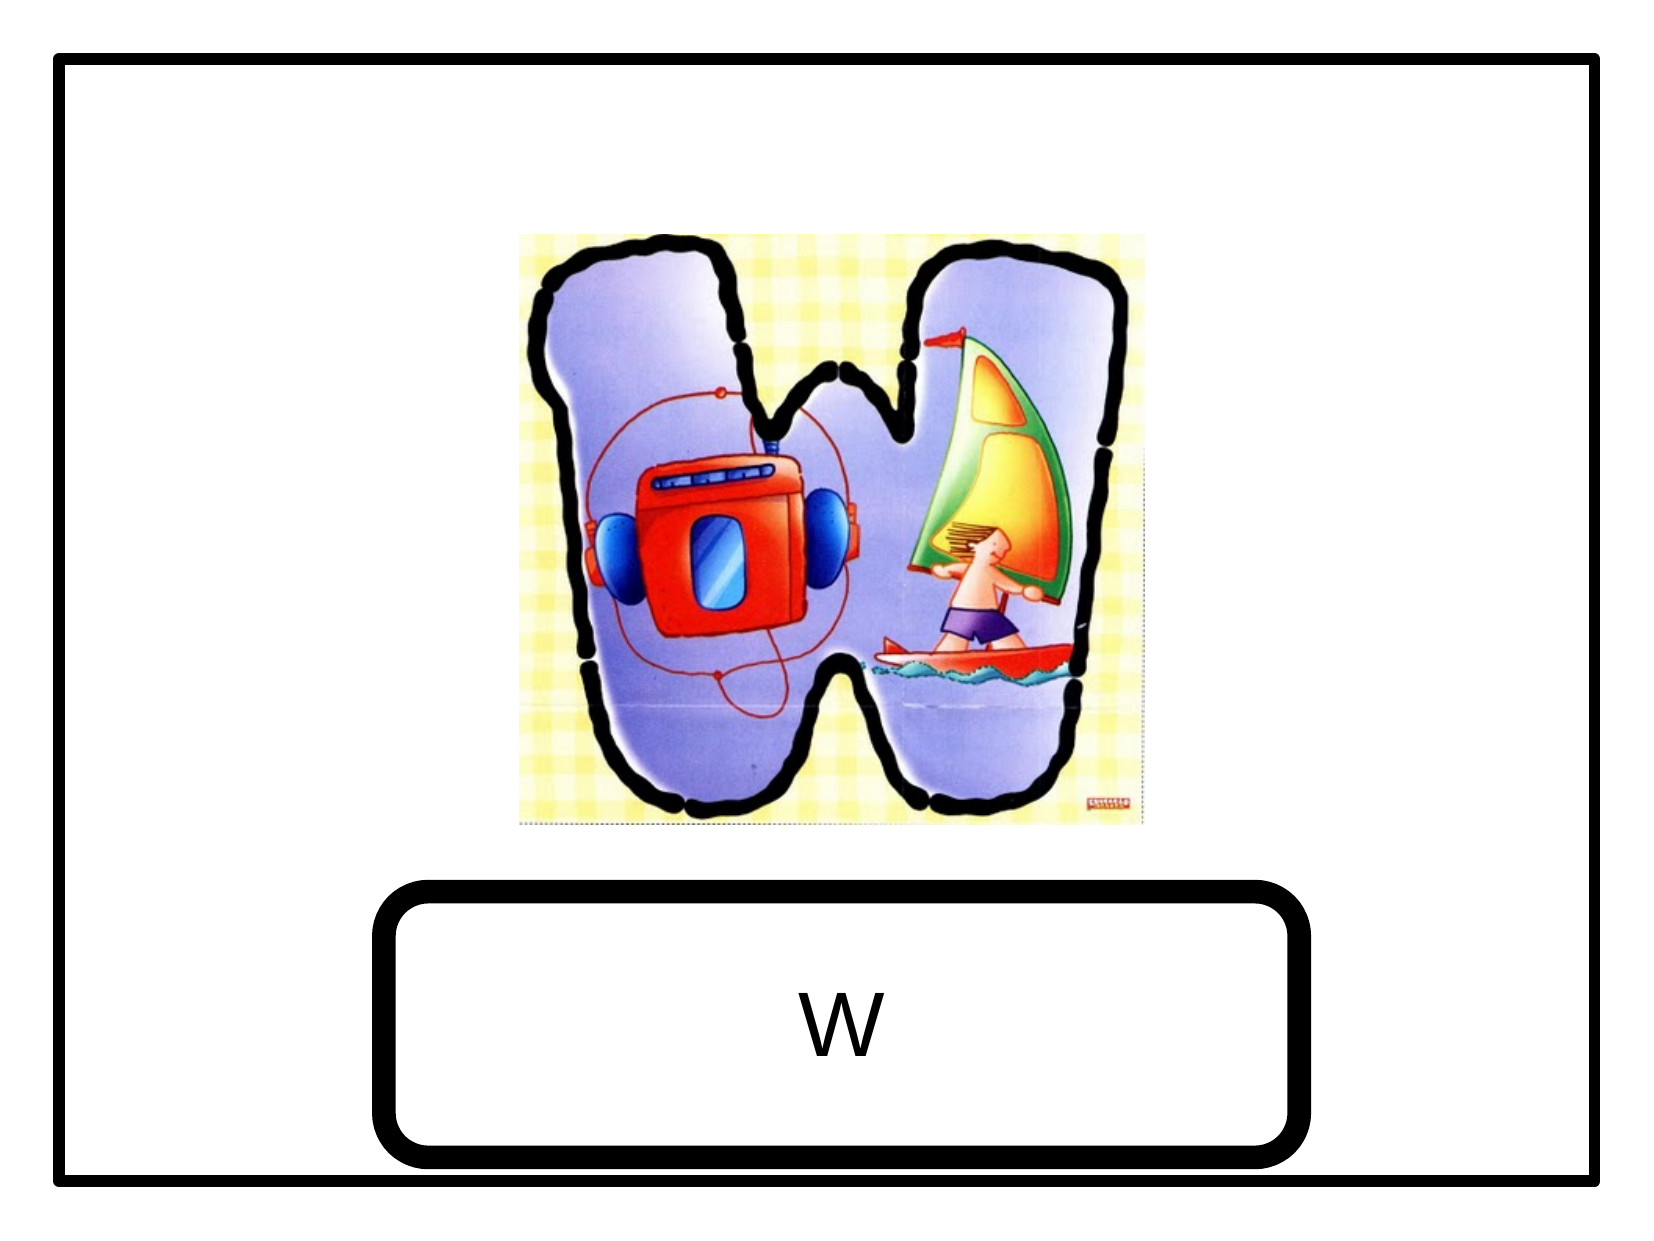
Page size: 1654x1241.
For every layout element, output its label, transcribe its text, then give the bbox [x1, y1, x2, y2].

picture [519, 234, 1145, 825]
text_box W [383, 891, 1300, 1158]
text_box [59, 59, 1595, 1182]
